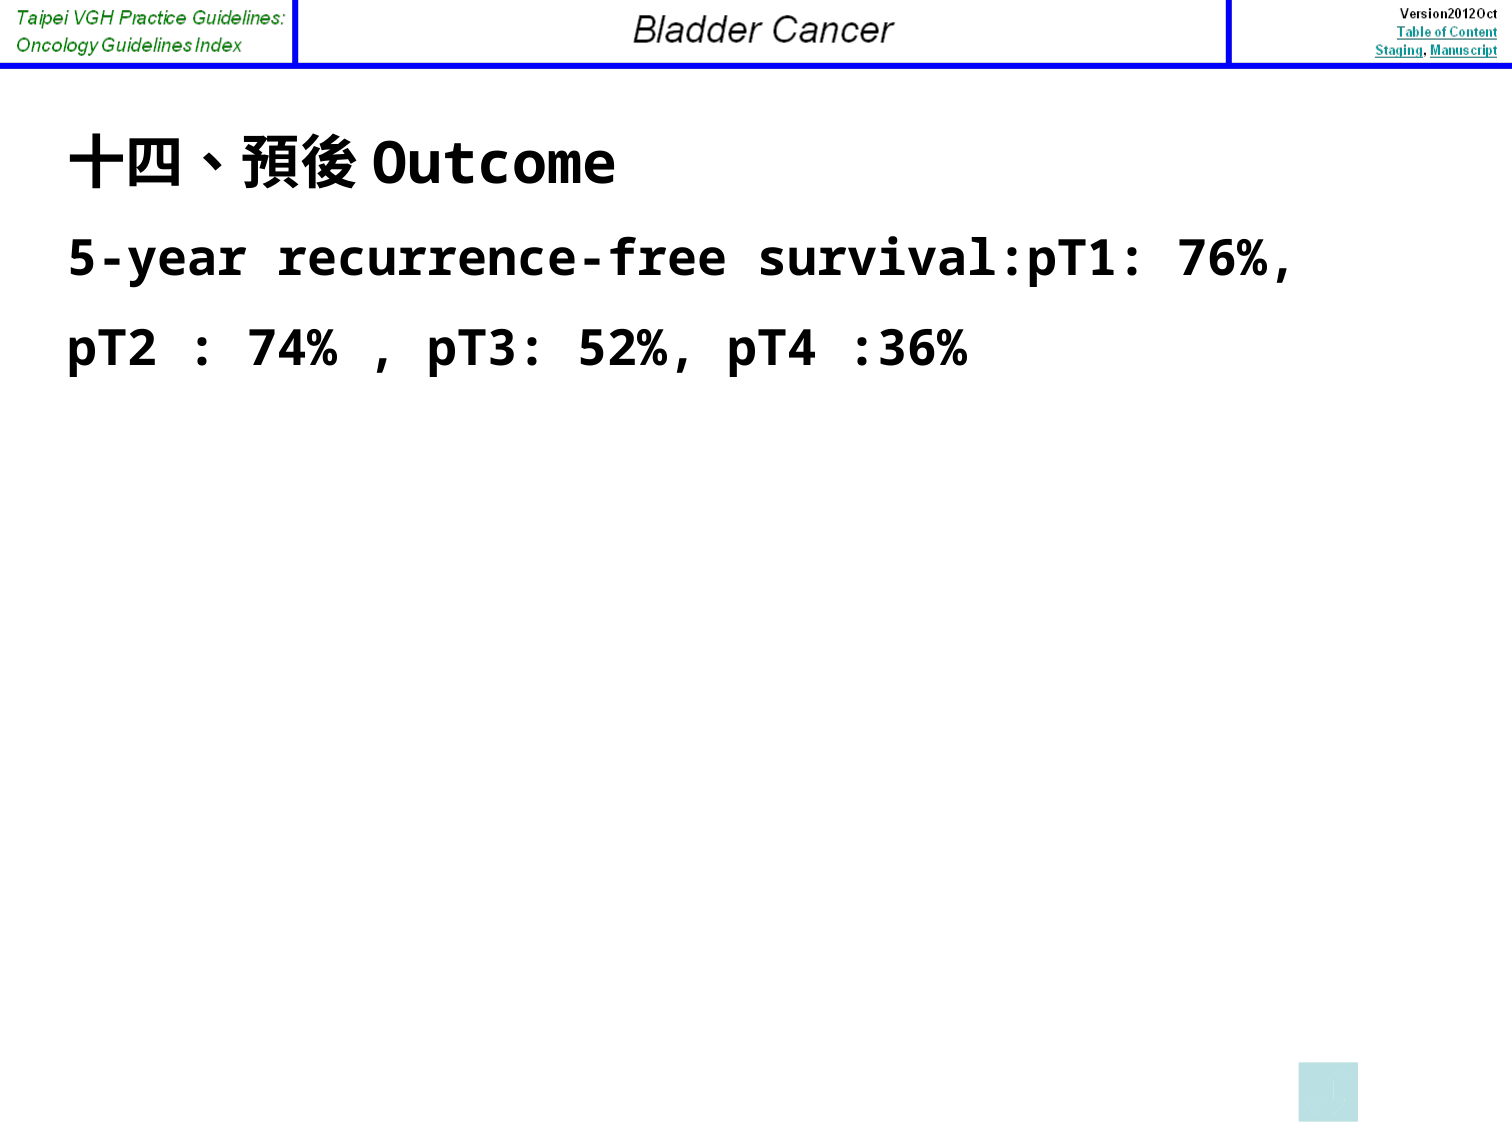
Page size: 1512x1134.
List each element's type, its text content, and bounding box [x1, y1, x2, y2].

subtitle 十四、預後Outcome 5-year recurrence-free survival:pT1: 76%, pT2 : 74% , pT3: 52%, pT4 :36% [52, 82, 1477, 472]
